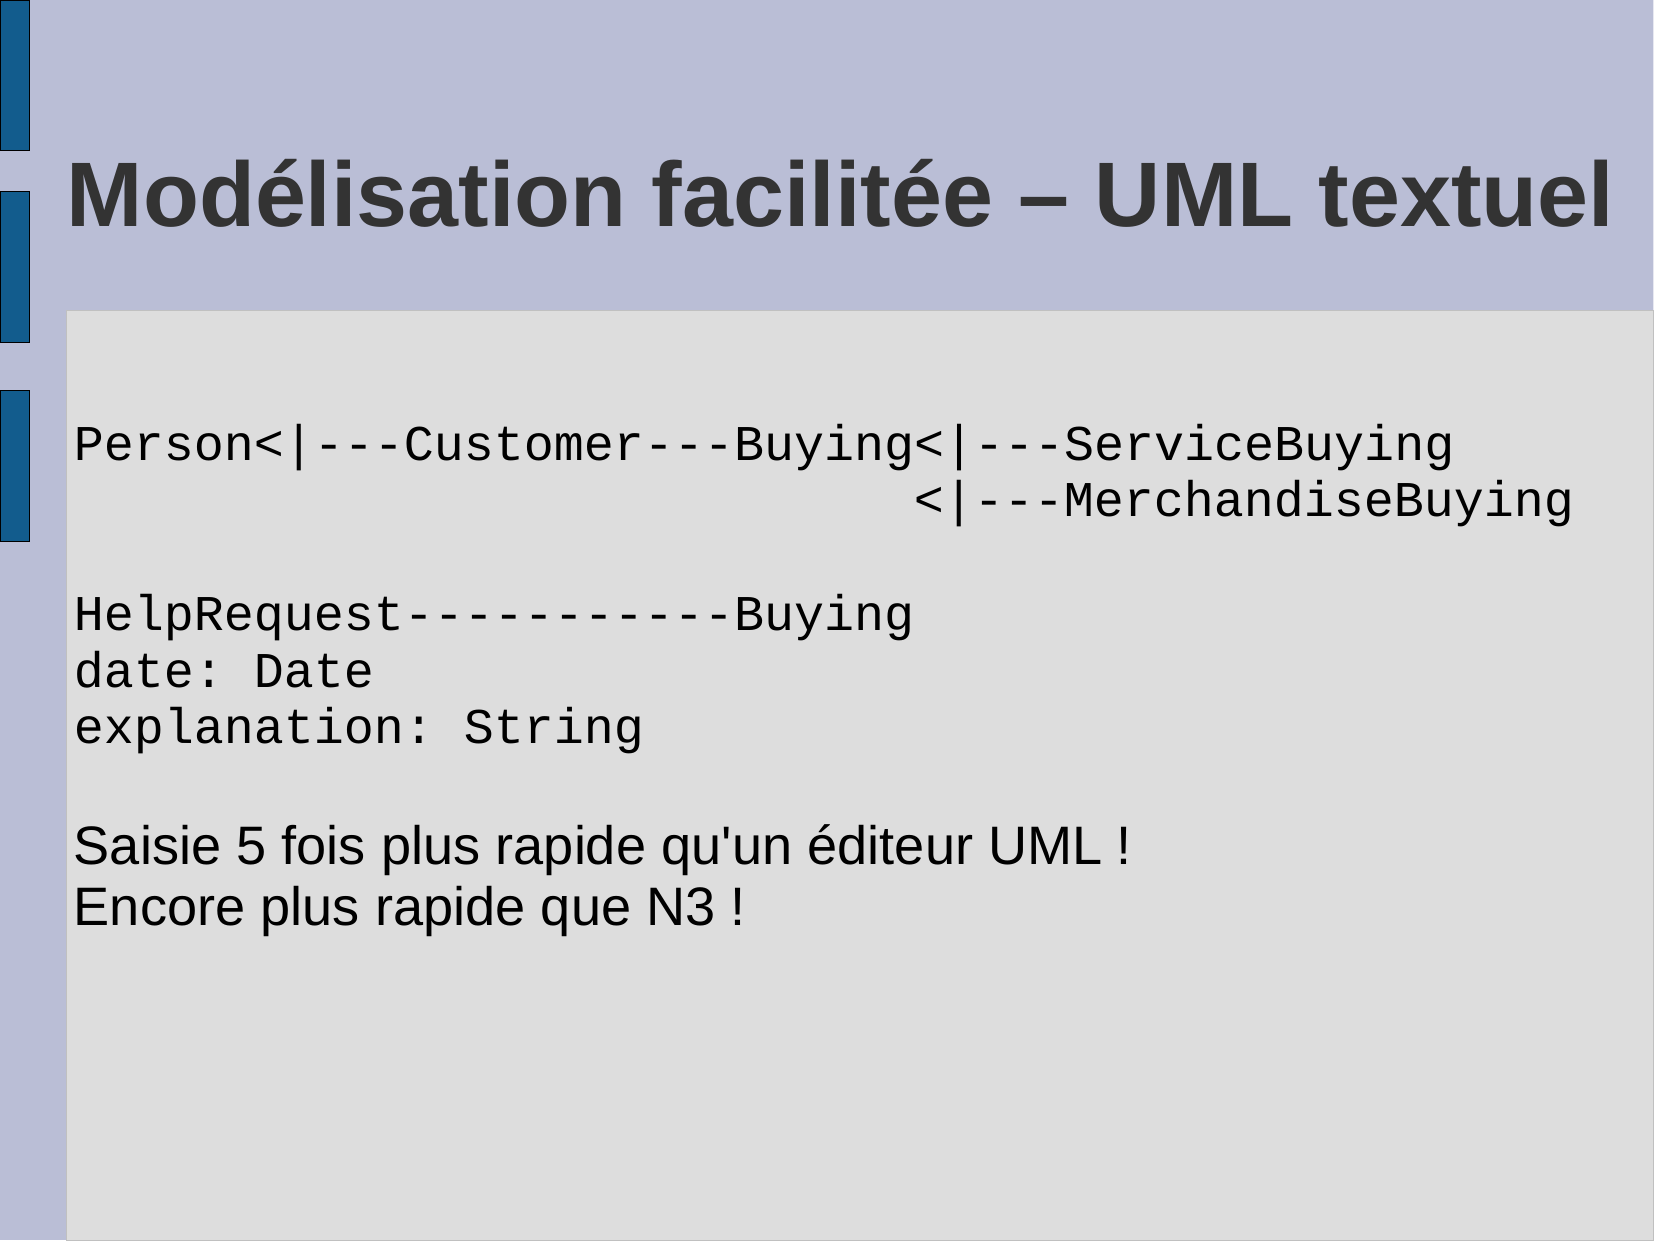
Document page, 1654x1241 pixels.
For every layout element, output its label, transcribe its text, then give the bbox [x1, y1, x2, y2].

title Modélisation facilitée – UML textuel [59, 91, 1625, 299]
text_box Person<|---Customer---Buying<|---ServiceBuying <|---MerchandiseBuying HelpRequest-----------Buying date: Date explanation: String Saisie 5 fois plus rapide qu'un éditeur UML ! Encore plus rapide que N3 ! [58, 354, 1654, 1000]
